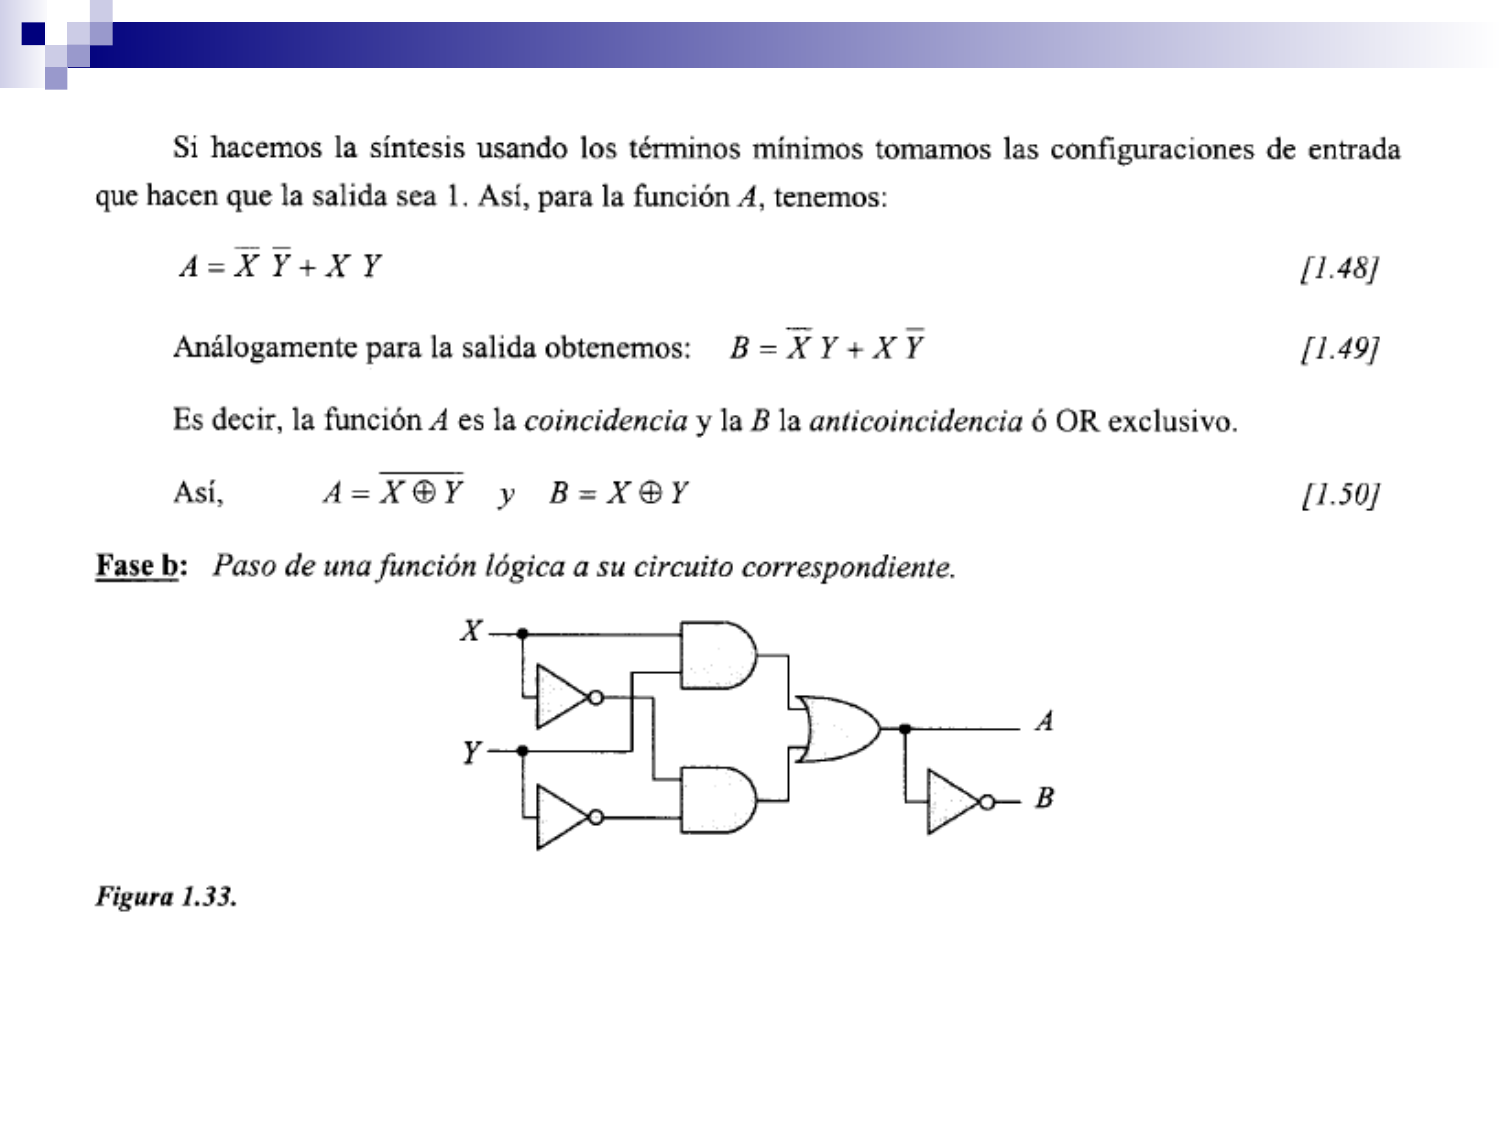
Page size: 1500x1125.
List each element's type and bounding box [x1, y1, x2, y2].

picture [53, 101, 1424, 943]
